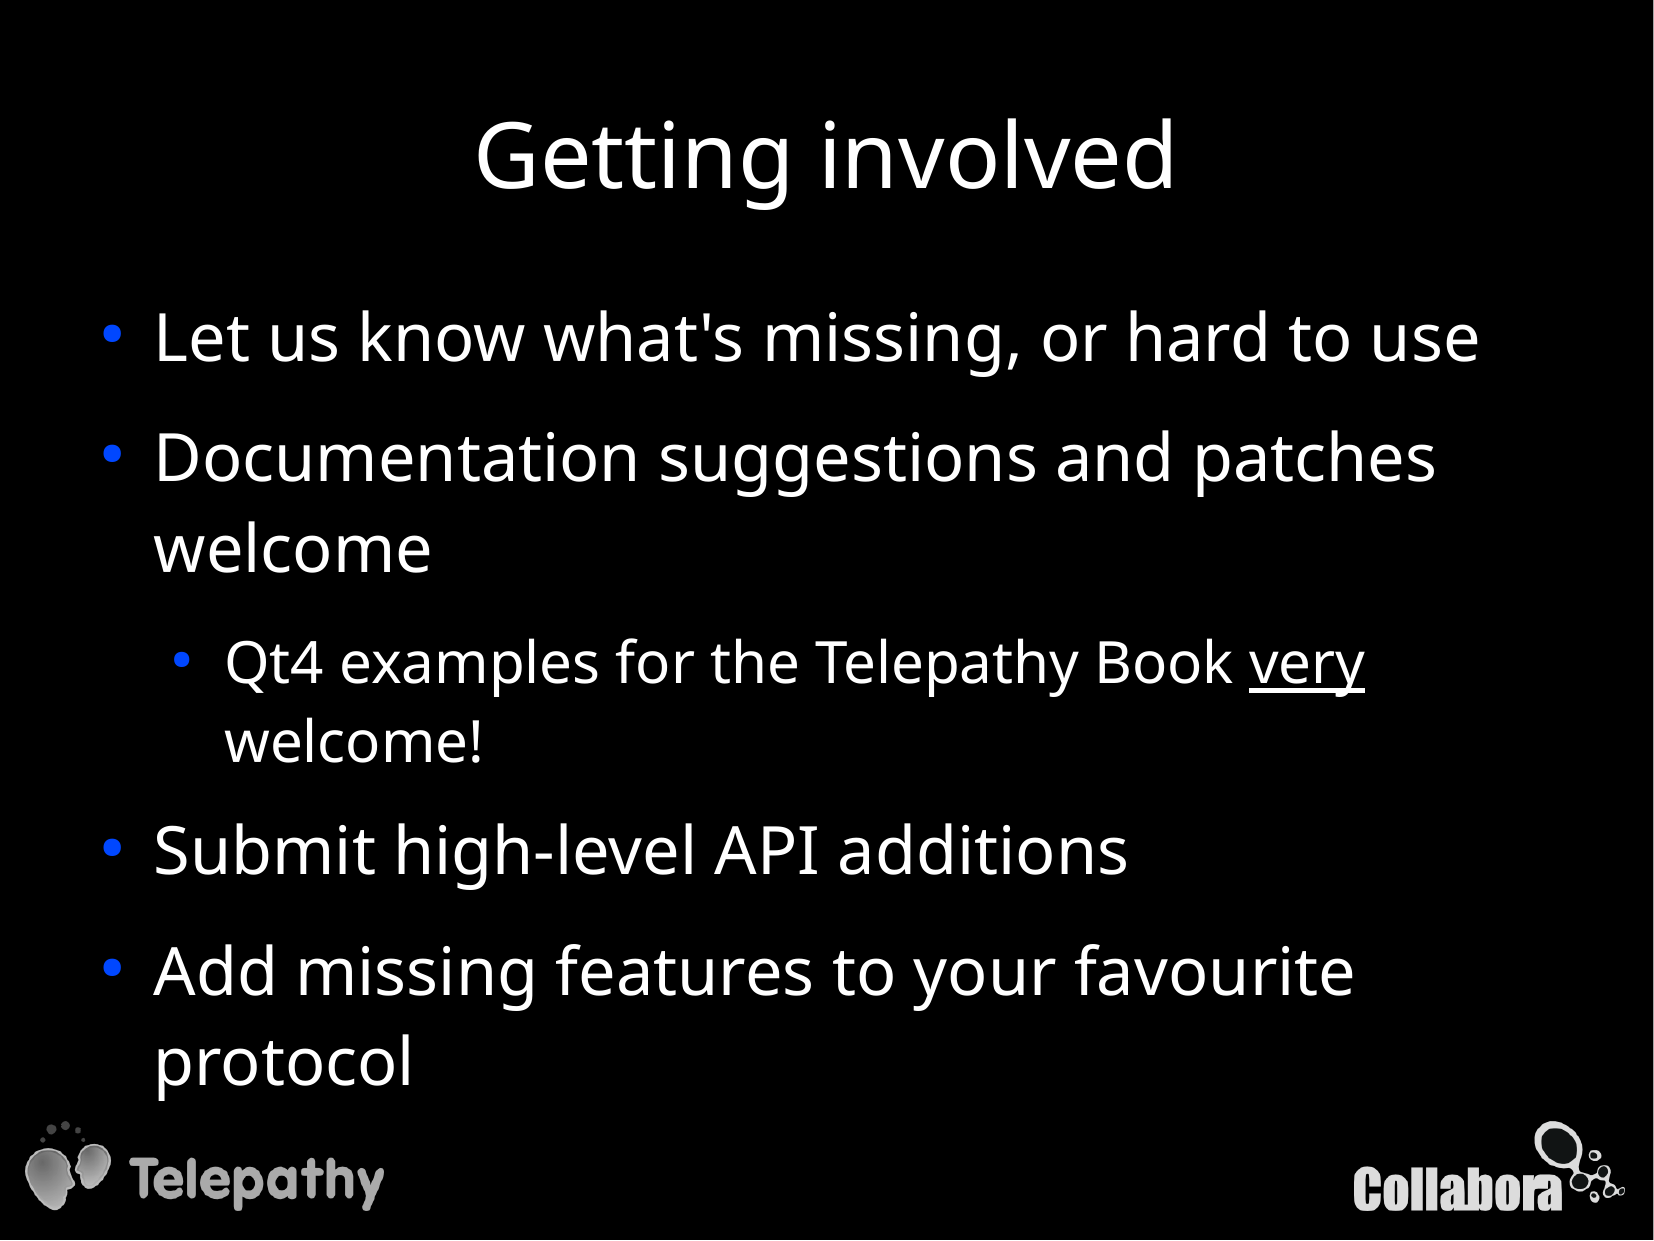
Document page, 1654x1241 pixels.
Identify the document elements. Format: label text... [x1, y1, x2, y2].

title Getting involved [82, 56, 1571, 250]
list Let us know what's missing, or hard to use Documentation suggestions and patches welcome Qt4 examples for the Telepathy Book very welcome! Submit high-level API additions Add missing features to your favourite protocol [82, 290, 1571, 1109]
picture [1354, 1121, 1625, 1211]
picture [25, 1121, 384, 1211]
